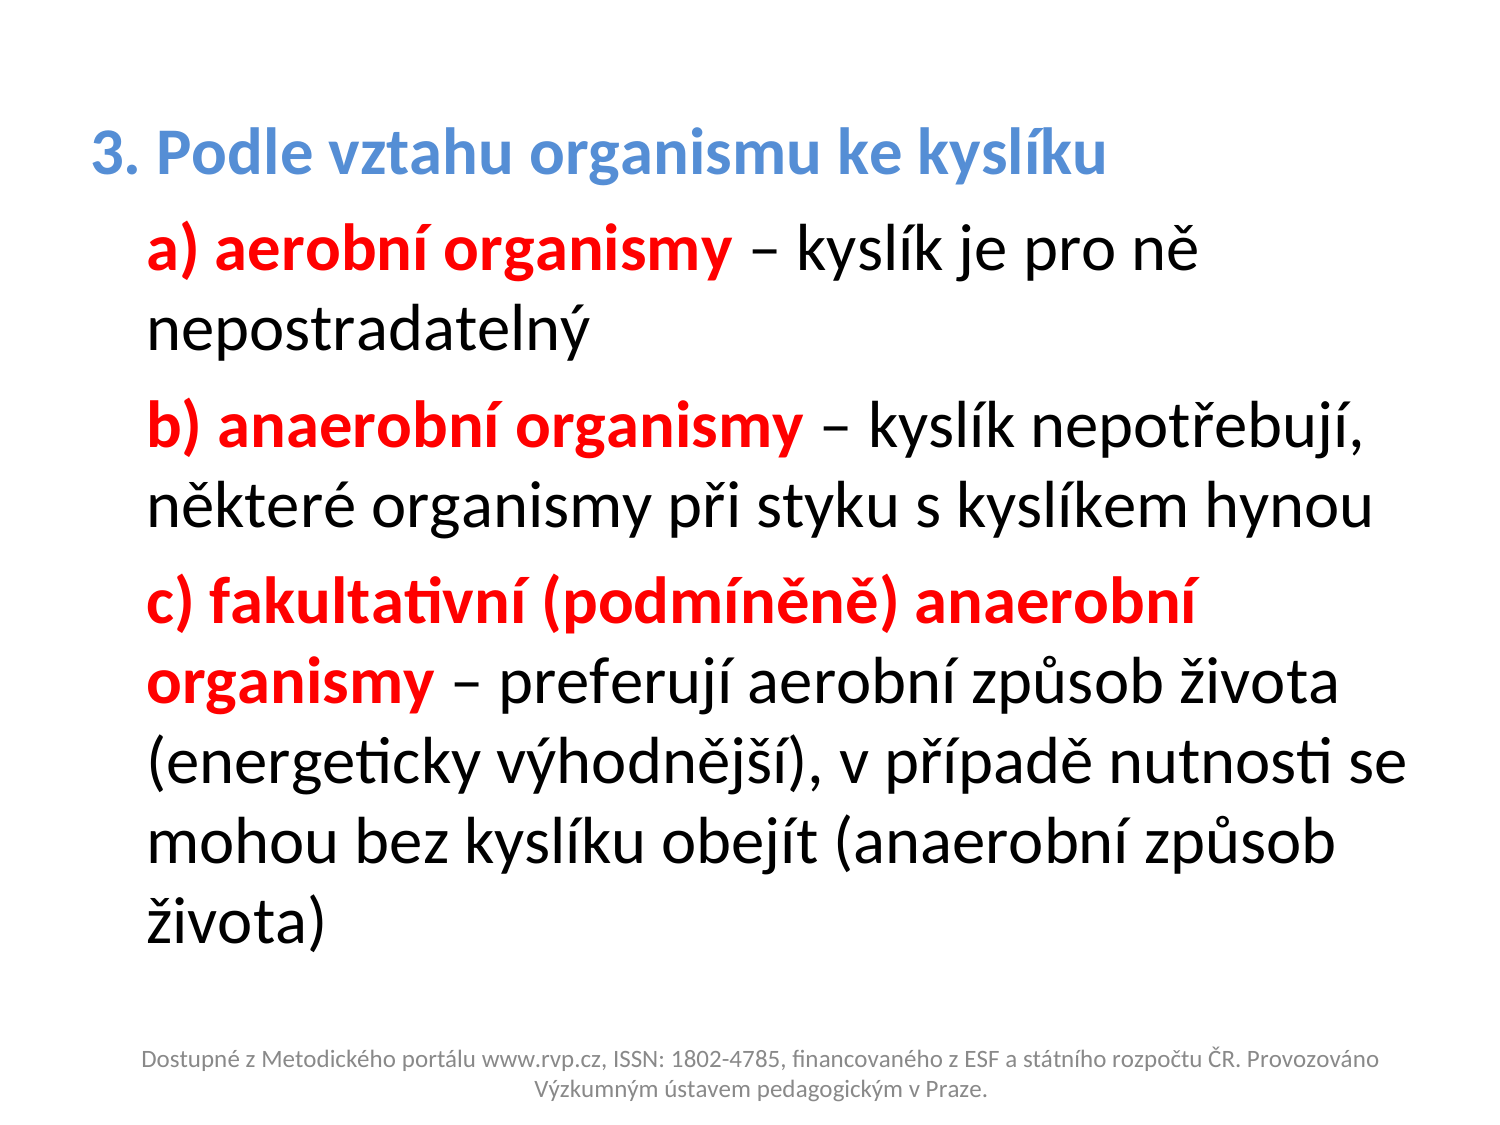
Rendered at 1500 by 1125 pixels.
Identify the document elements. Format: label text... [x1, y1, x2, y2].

list 3. Podle vztahu organismu ke kyslíku a) aerobní organismy – kyslík je pro ně nepostradatelný b) anaerobní organismy – kyslík nepotřebují, některé organismy při styku s kyslíkem hynou c) fakultativní (podmíněně) anaerobní organismy – preferují aerobní způsob života (energeticky výhodnější), v případě nutnosti se mohou bez kyslíku obejít (anaerobní způsob života) [75, 99, 1426, 1063]
text_box Dostupné z Metodického portálu www.rvp.cz, ISSN: 1802-4785, financovaného z ESF a státního rozpočtu ČR. Provozováno Výzkumným ústavem pedagogickým v Praze. [93, 1042, 1430, 1103]
